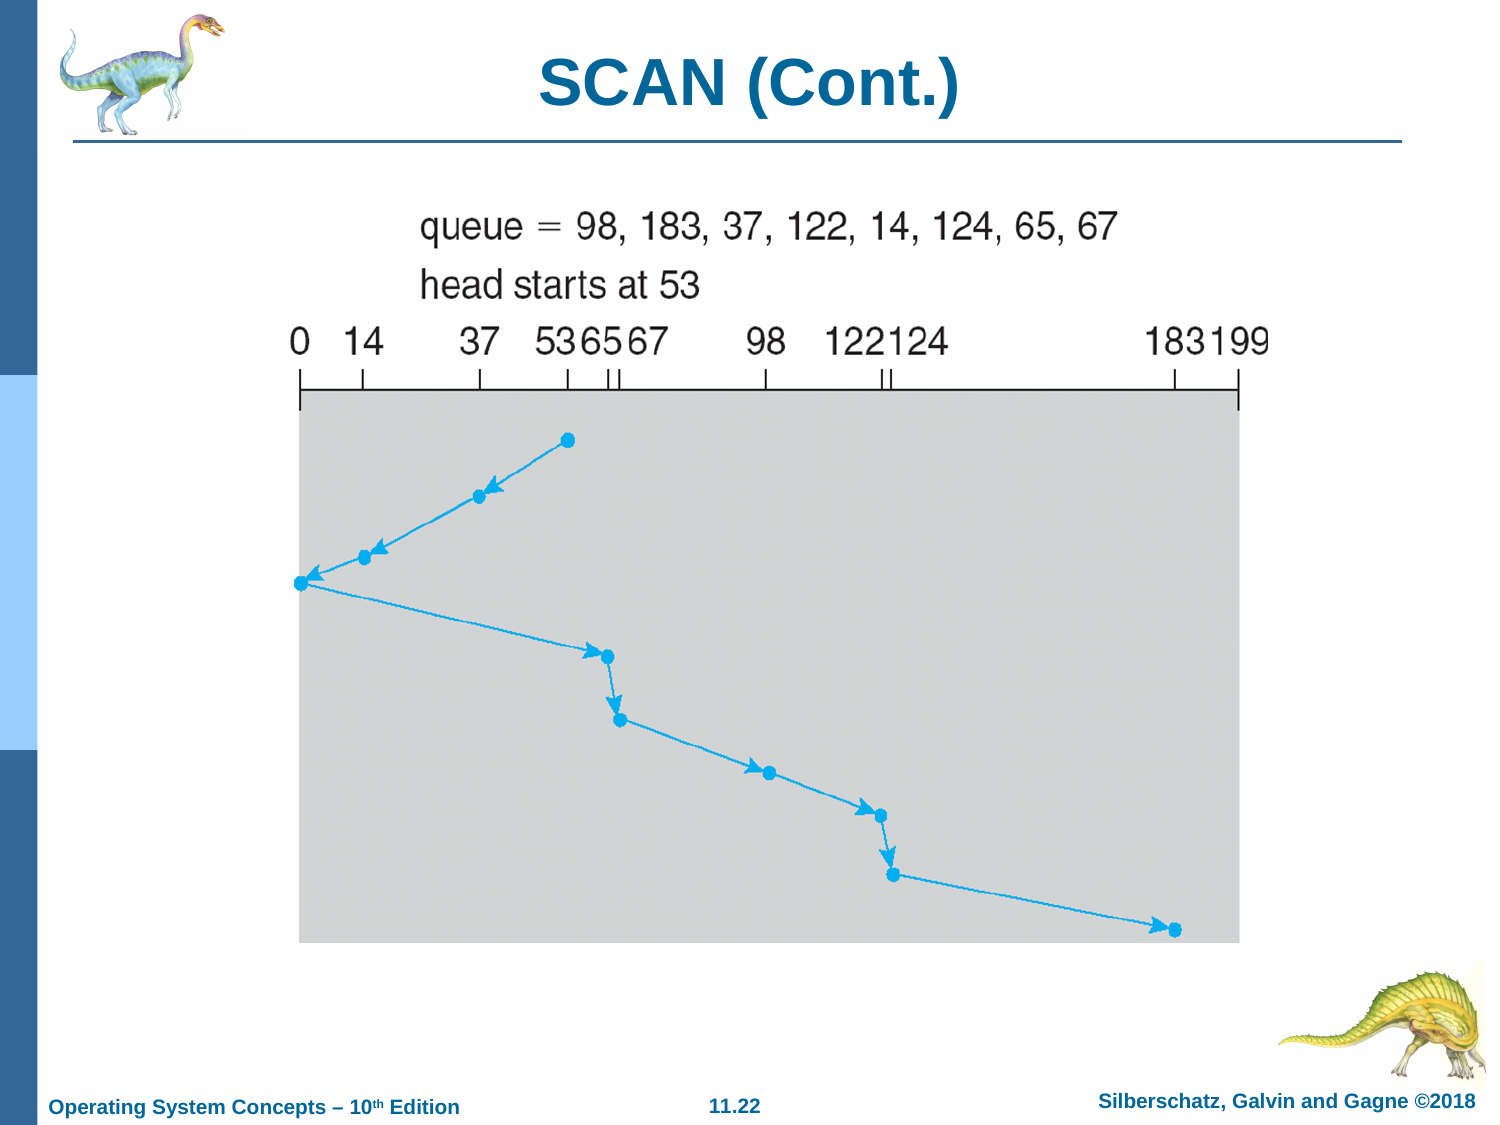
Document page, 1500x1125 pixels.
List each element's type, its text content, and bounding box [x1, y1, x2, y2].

picture [286, 202, 1268, 943]
picture [46, 0, 243, 149]
picture [1415, 1093, 1423, 1098]
title SCAN (Cont.) [75, 31, 1426, 127]
picture [1275, 959, 1486, 1090]
